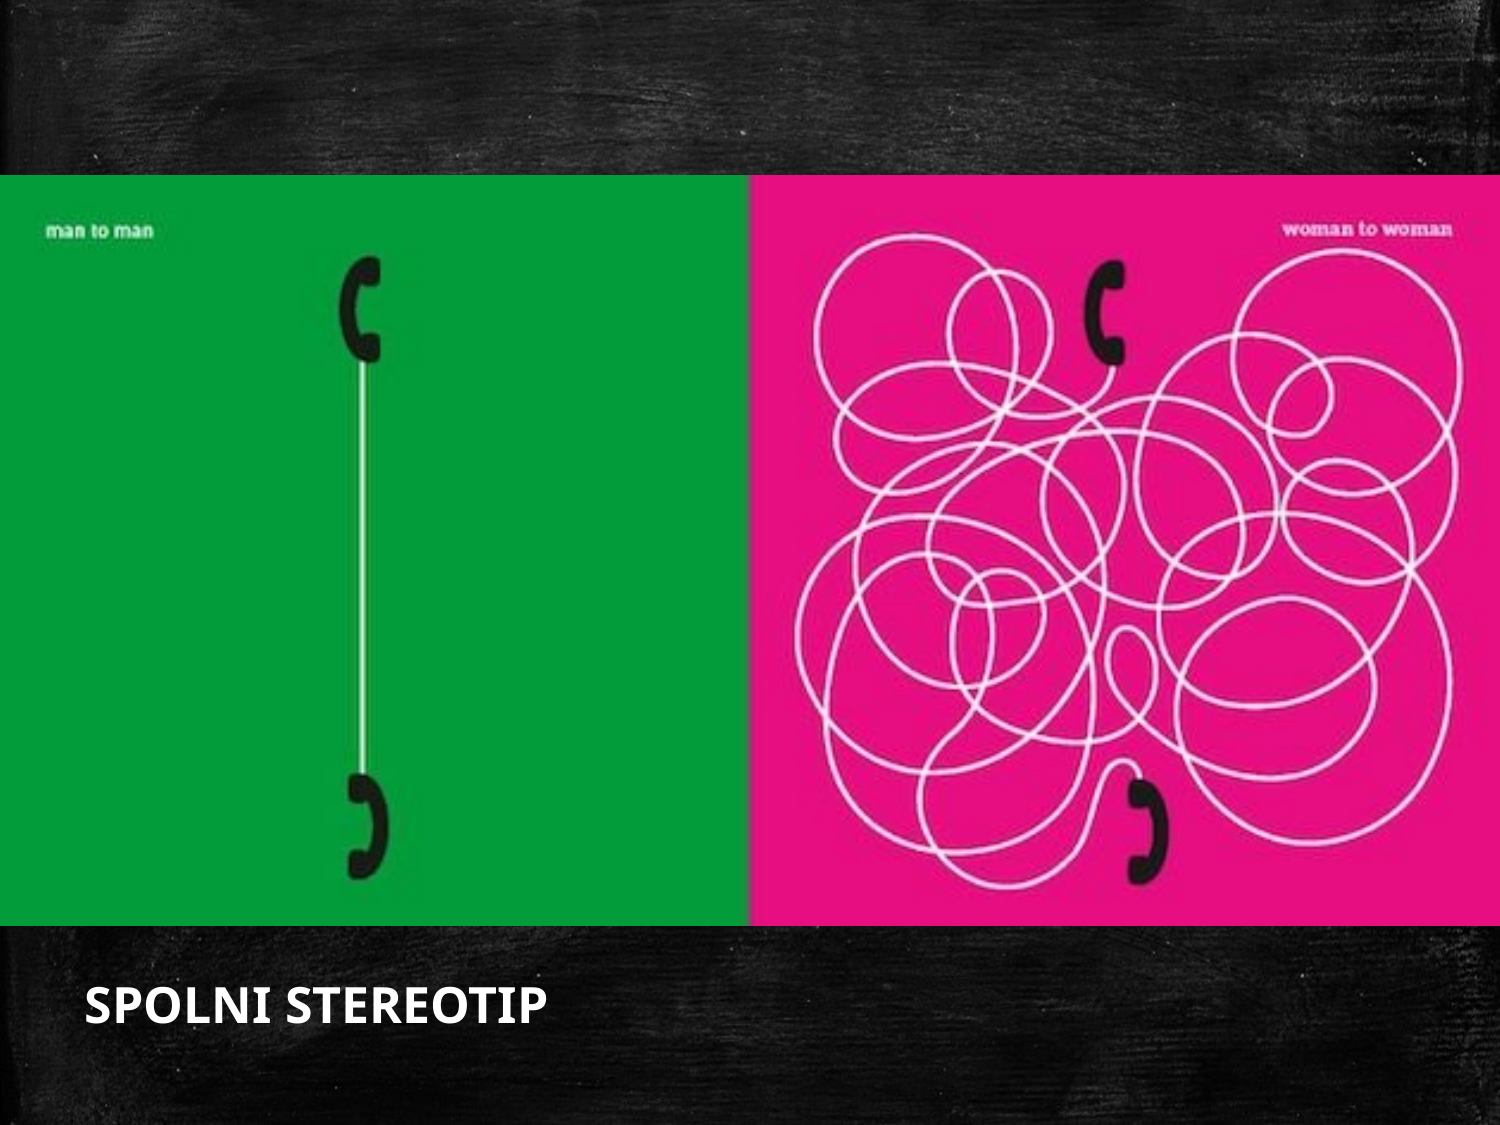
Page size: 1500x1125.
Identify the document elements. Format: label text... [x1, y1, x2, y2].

text_box SPOLNI STEREOTIP [70, 972, 680, 1042]
picture [0, 0, 1500, 1125]
